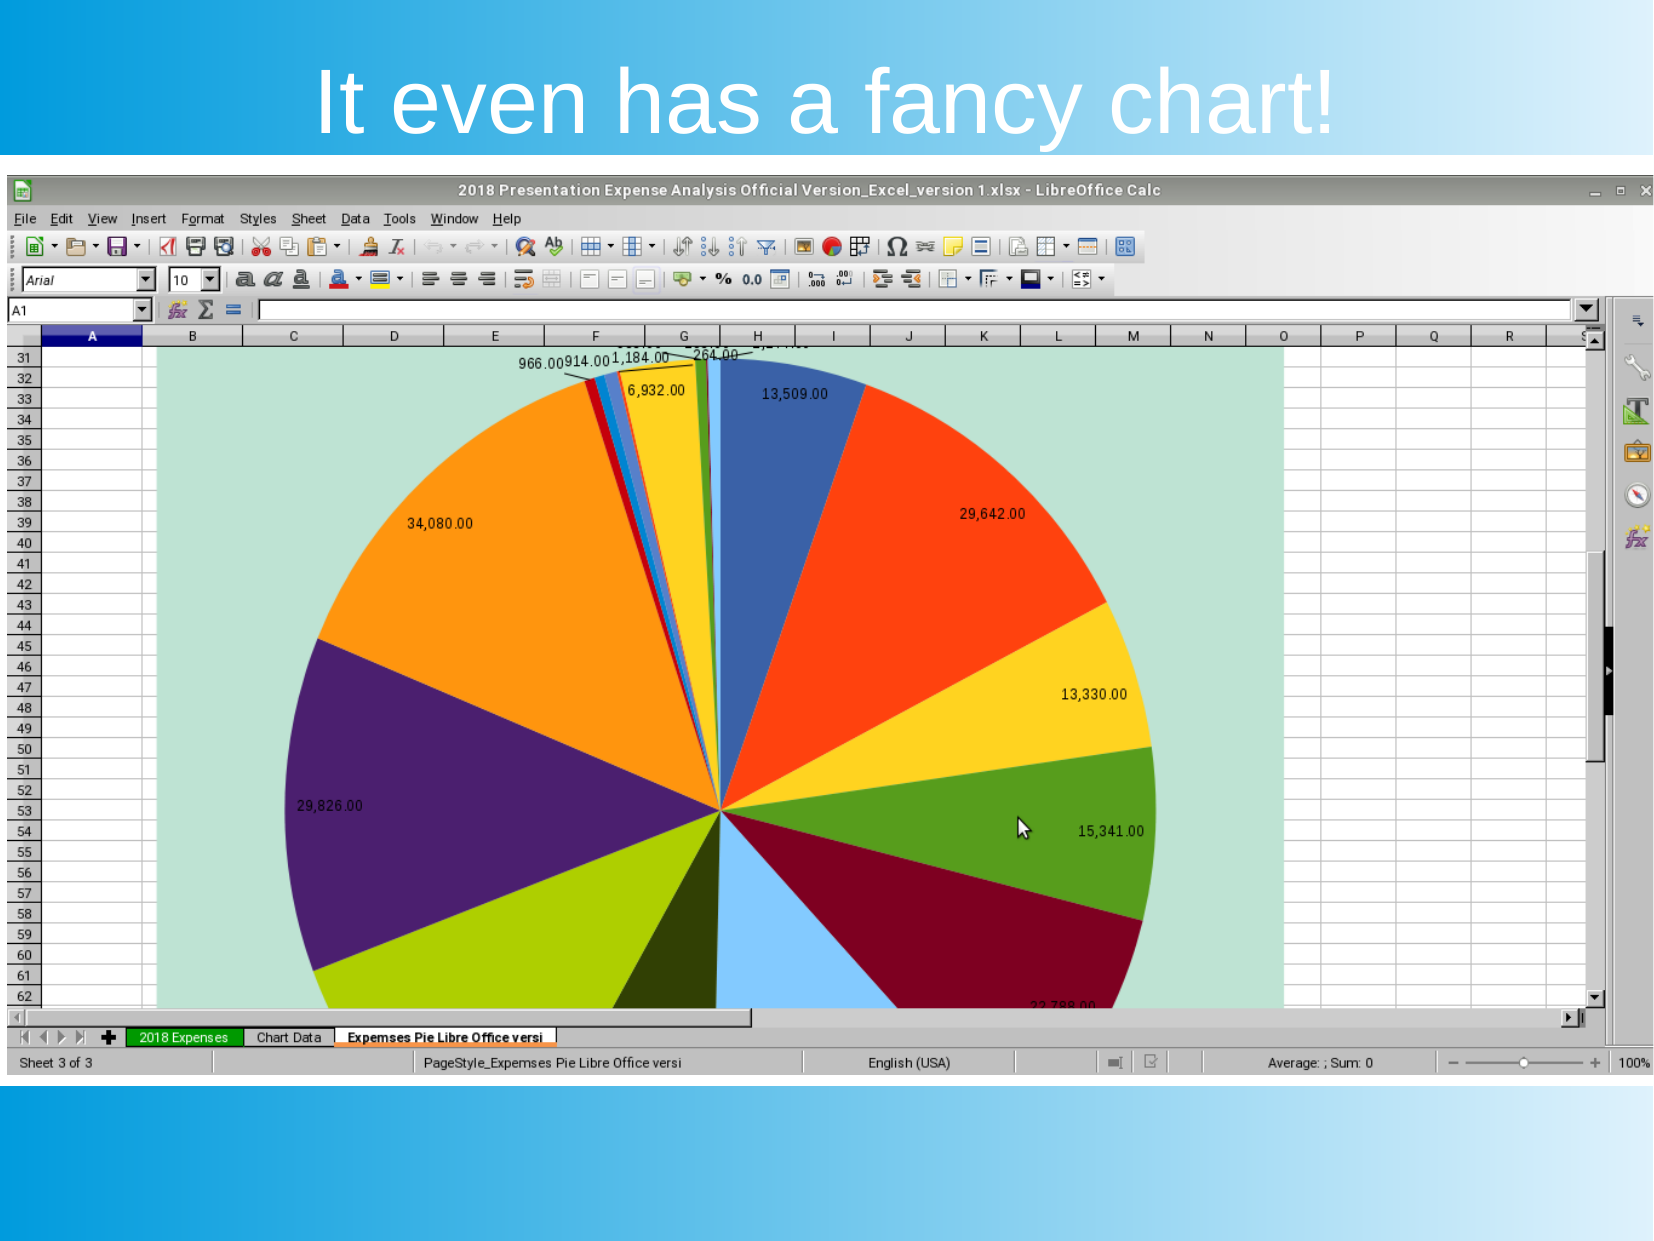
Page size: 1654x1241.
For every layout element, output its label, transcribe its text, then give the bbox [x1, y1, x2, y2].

title It even has a fancy chart! [82, 49, 1571, 155]
picture [7, 175, 1654, 1075]
